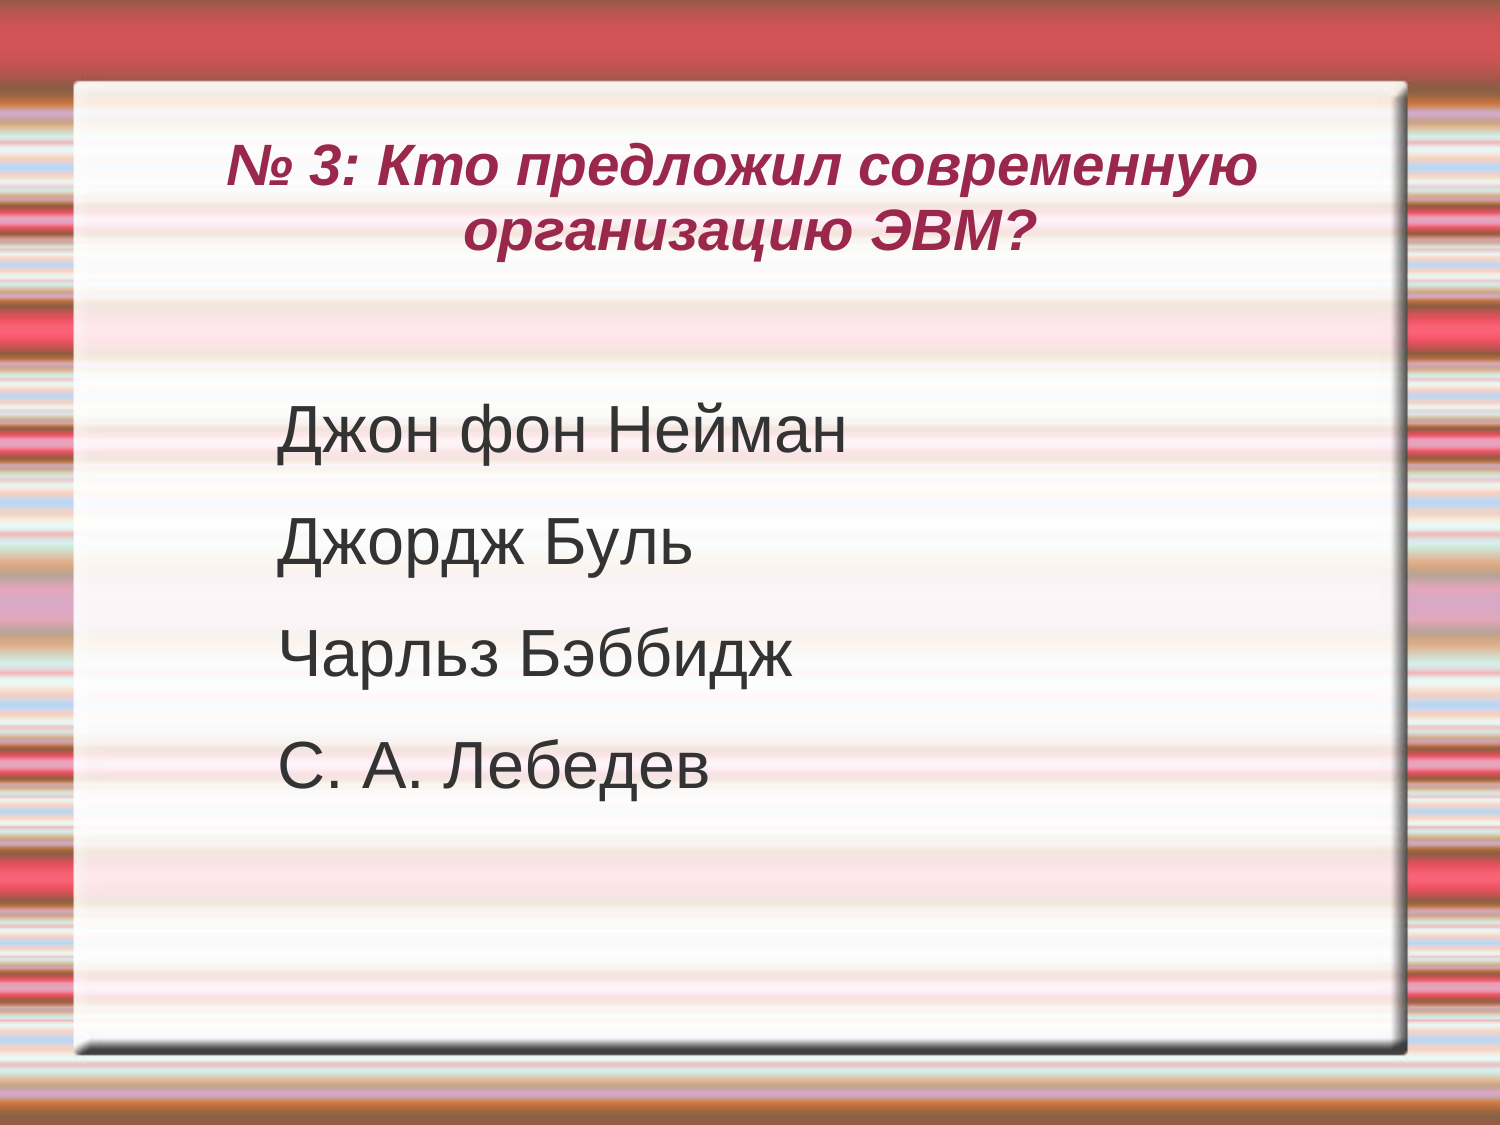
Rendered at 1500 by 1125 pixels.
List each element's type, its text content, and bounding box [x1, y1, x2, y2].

list Джон фон Нейман Джордж Буль Чарльз Бэббидж С. А. Лебедев [265, 354, 1182, 857]
title № 3: Кто предложил современную организацию ЭВМ? [110, 96, 1392, 300]
text_box [187, 1049, 501, 1125]
picture [0, 0, 1500, 1125]
text_box [587, 1049, 1063, 1125]
